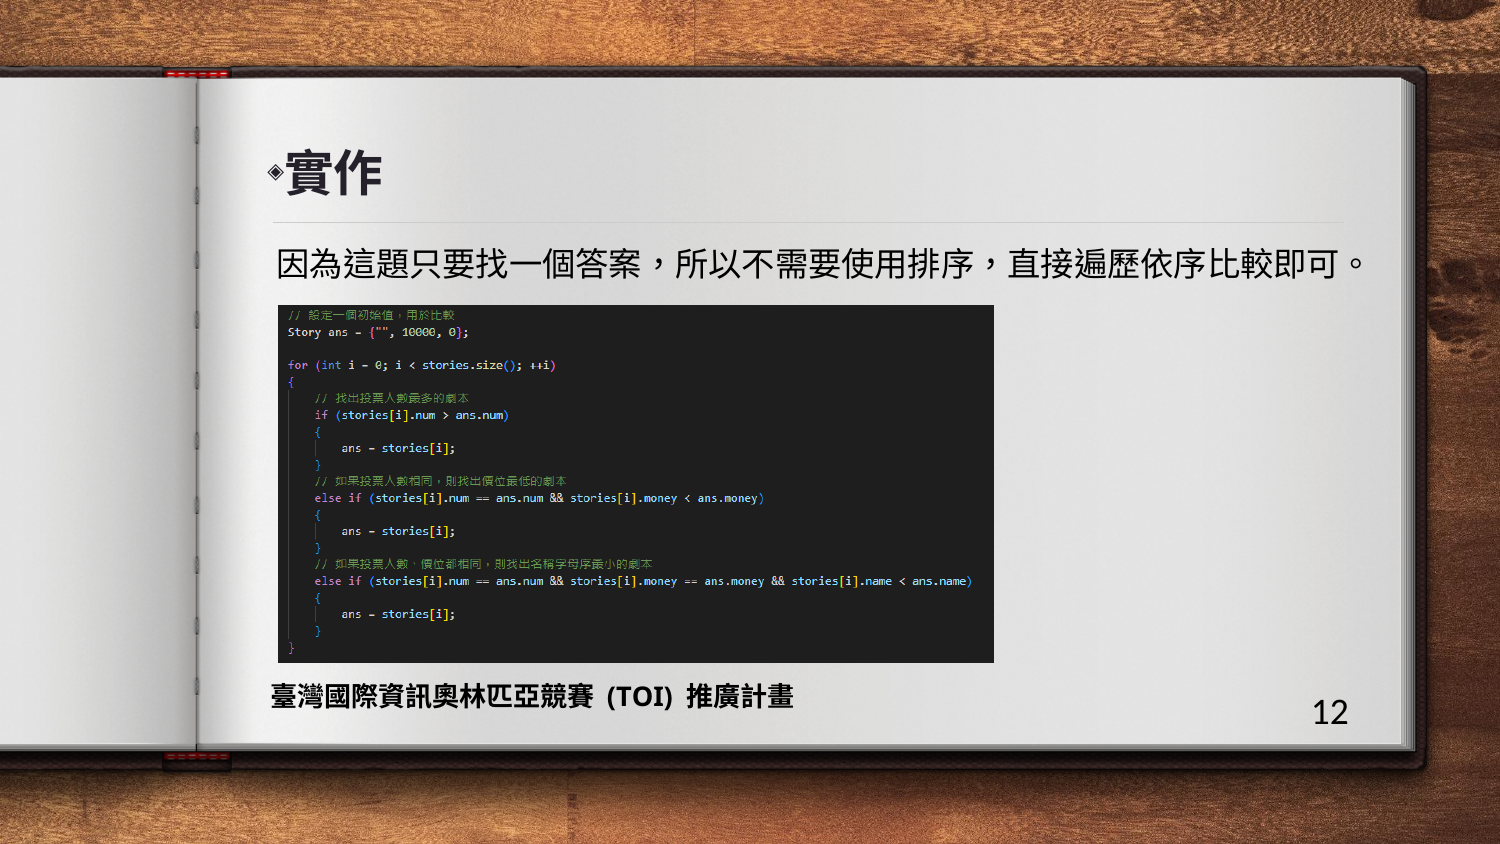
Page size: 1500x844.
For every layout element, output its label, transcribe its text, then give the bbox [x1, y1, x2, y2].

text_box 因為這題只要找一個答案，所以不需要使用排序，直接遍歷依序比較即可。 [261, 235, 1361, 292]
text_box 12 [1295, 672, 1386, 737]
picture [278, 305, 994, 663]
list 實作 [252, 126, 1194, 216]
